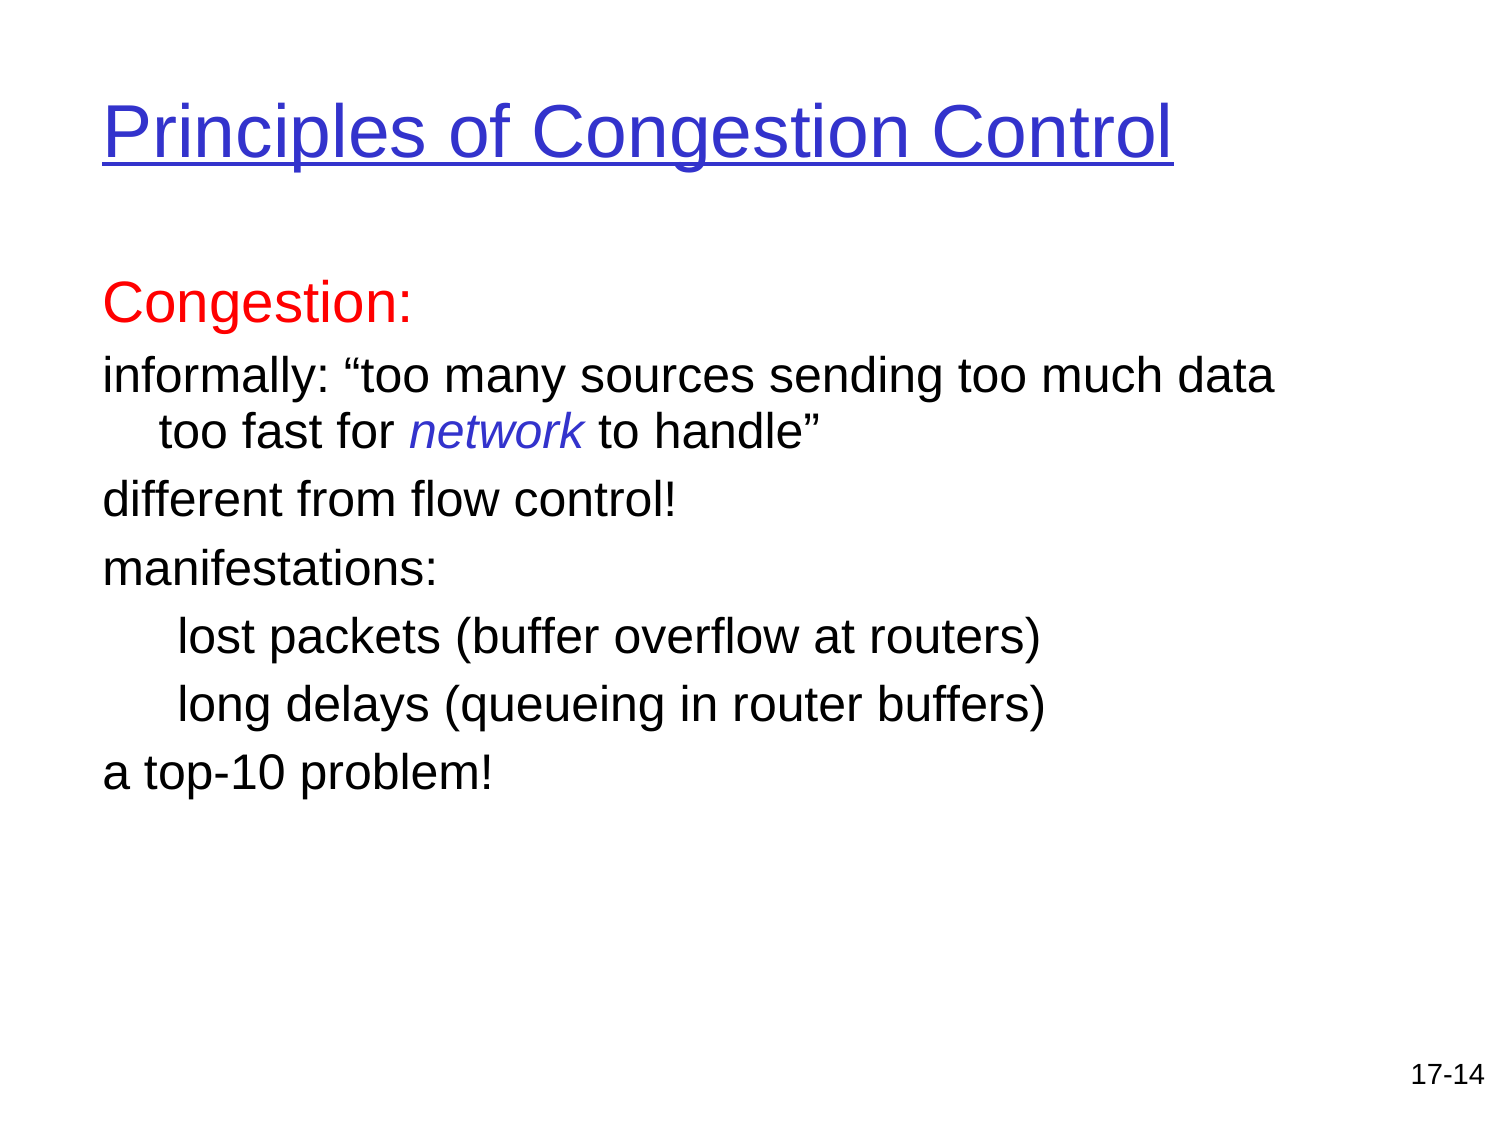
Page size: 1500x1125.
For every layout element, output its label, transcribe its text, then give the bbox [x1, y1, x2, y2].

list Congestion: informally: “too many sources sending too much data too fast for network to handle” different from flow control! manifestations: lost packets (buffer overflow at routers) long delays (queueing in router buffers) a top-10 problem! [87, 262, 1361, 1026]
title Principles of Congestion Control [87, 37, 1363, 225]
